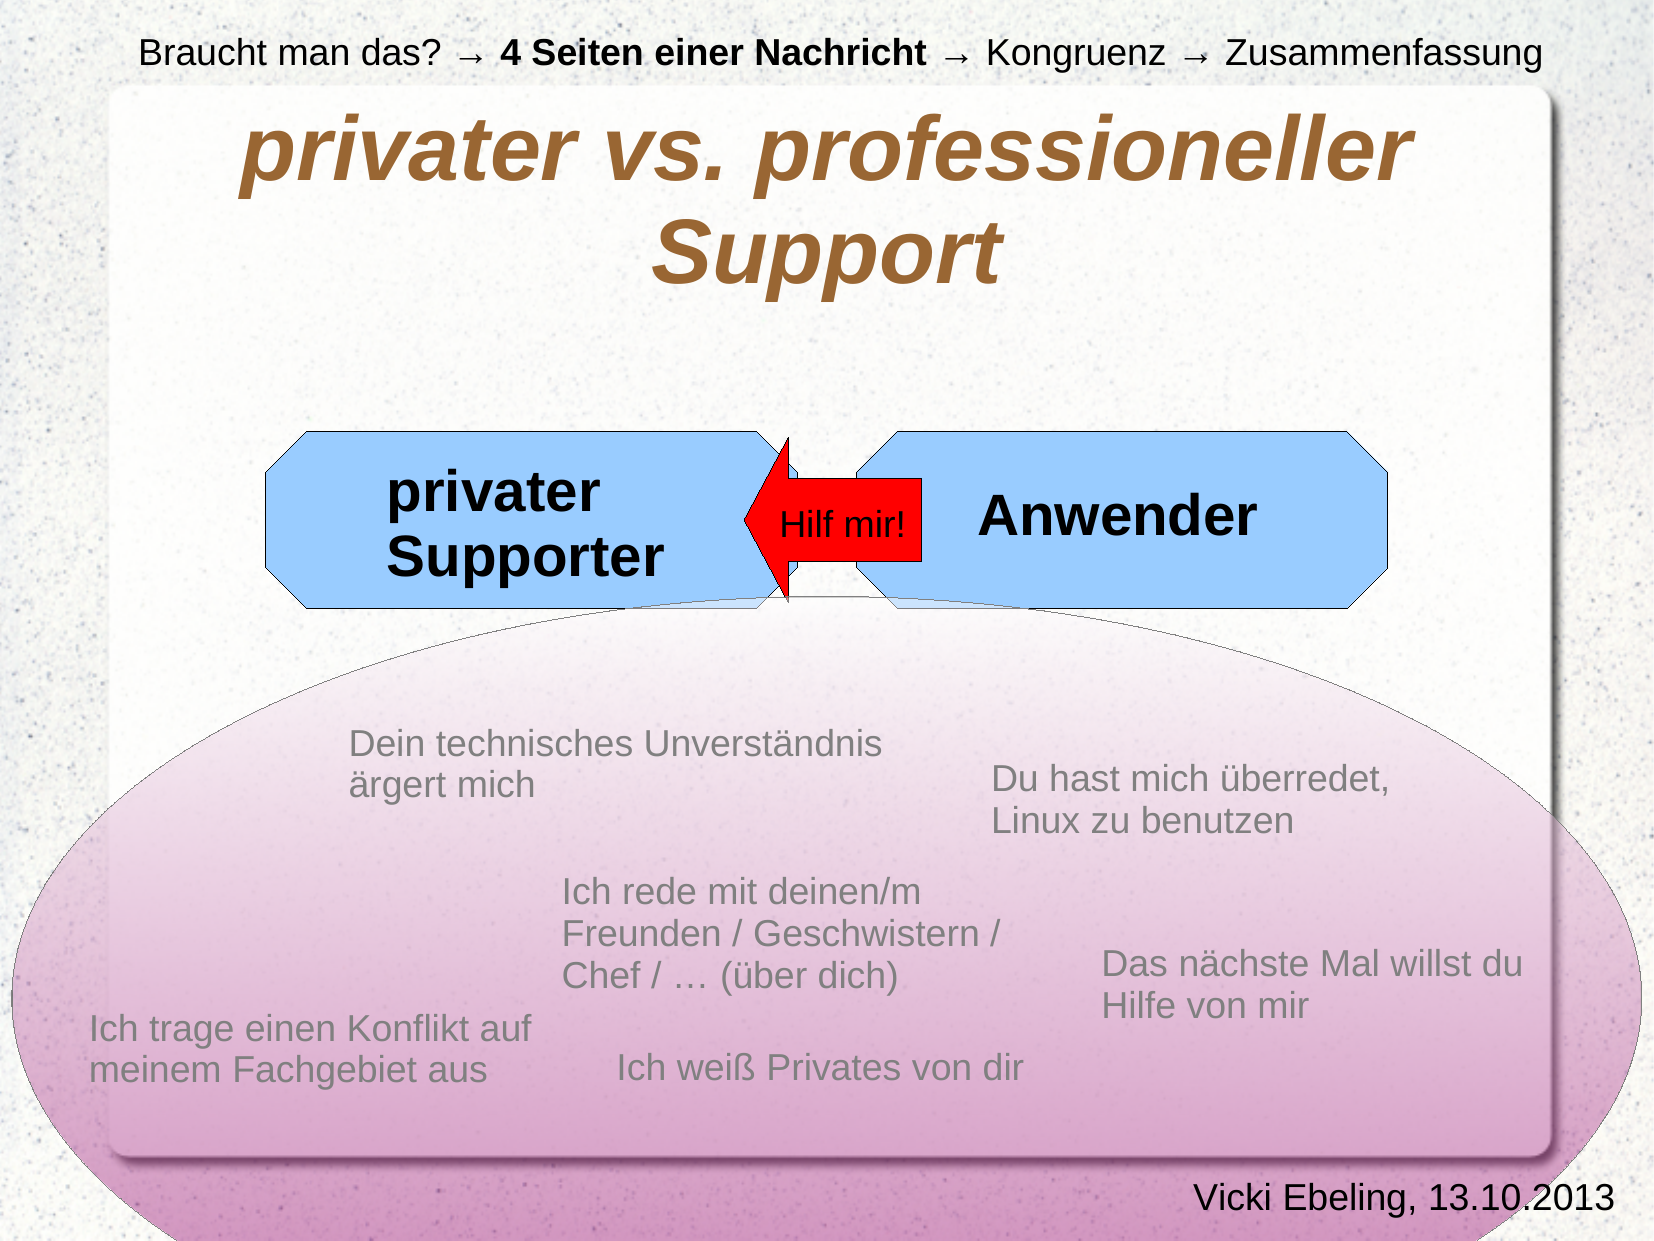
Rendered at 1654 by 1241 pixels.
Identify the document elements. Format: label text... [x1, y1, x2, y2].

picture [0, 0, 1654, 1241]
text_box privater Supporter [372, 451, 680, 597]
text_box Dein technisches Unverständnis ärgert mich [333, 714, 898, 814]
picture [769, 587, 784, 597]
text_box Ich weiß Privates von dir [601, 1039, 1040, 1097]
text_box Ich rede mit deinen/m Freunden / Geschwistern / Chef / … (über dich) [546, 863, 1016, 1004]
text_box [11, 431, 1642, 1241]
text_box Ich trage einen Konflikt auf meinem Fachgebiet aus [73, 999, 547, 1099]
picture [789, 562, 885, 597]
text_box Hilf mir! [764, 496, 922, 553]
text_box Das nächste Mal willst du Hilfe von mir [1086, 934, 1539, 1034]
title privater vs. professioneller Support [118, 96, 1536, 304]
text_box Du hast mich überredet, Linux zu benutzen [976, 750, 1406, 849]
text_box Vicki Ebeling, 13.10.2013 [1178, 1169, 1630, 1227]
text_box Anwender [962, 475, 1274, 556]
text_box Braucht man das? → 4 Seiten einer Nachricht → Kongruenz → Zusammenfassung [123, 23, 1559, 81]
